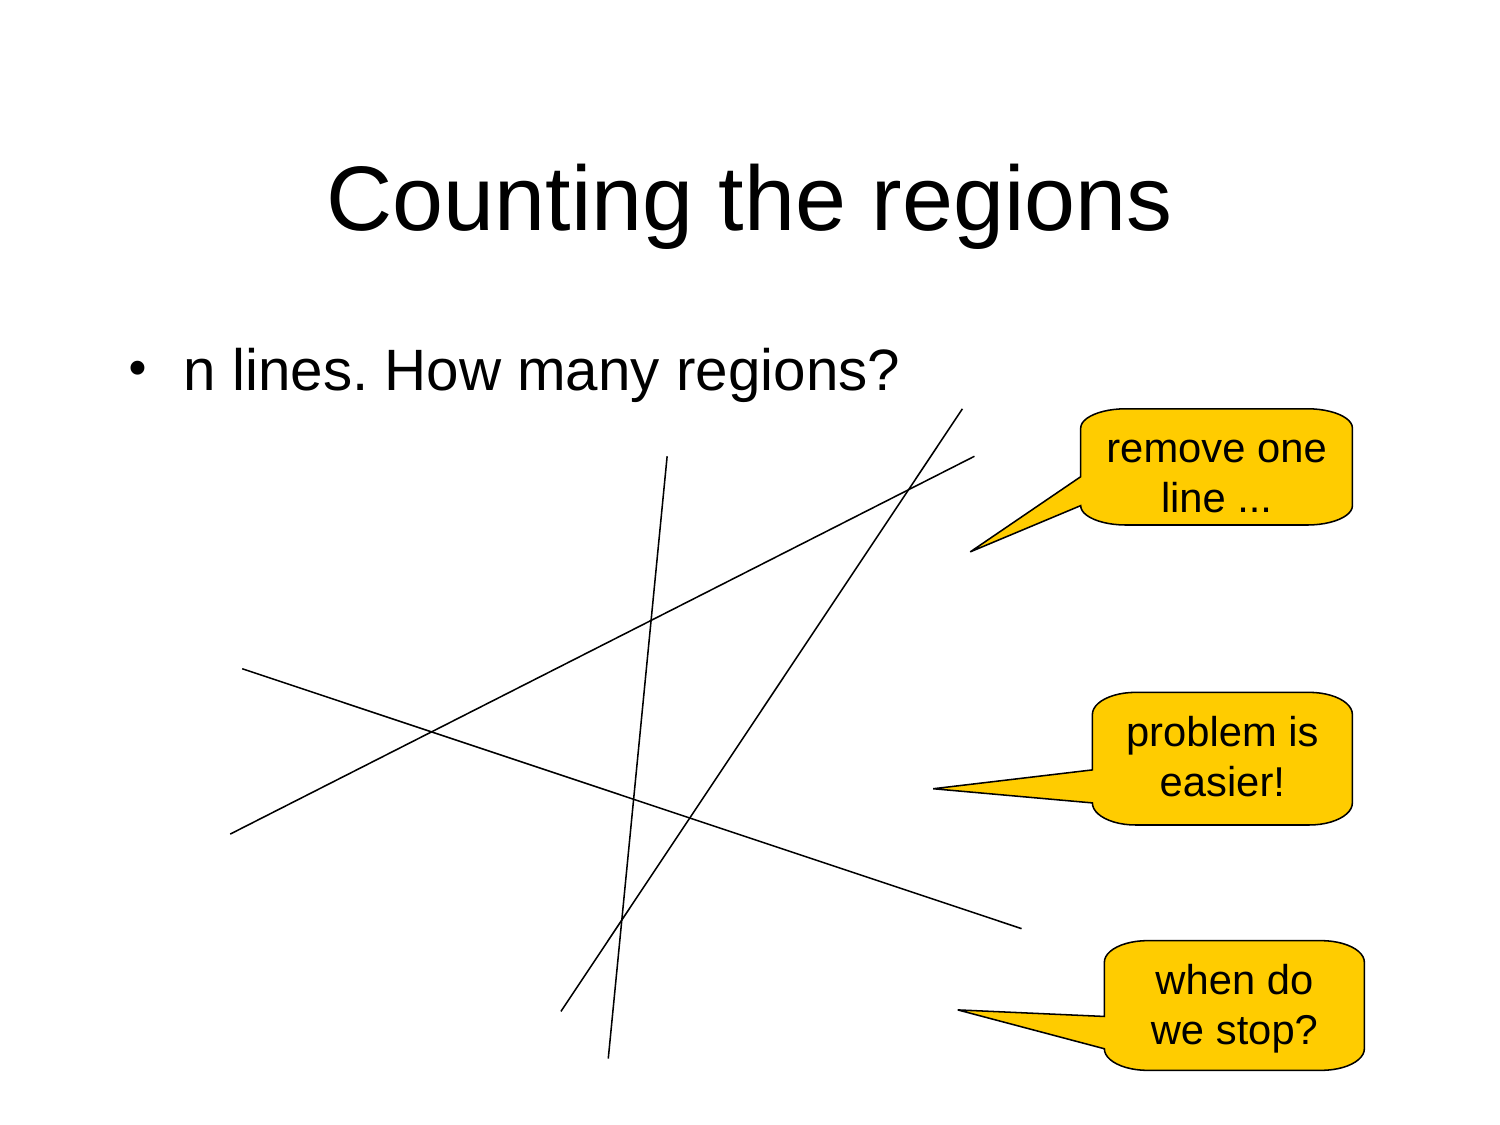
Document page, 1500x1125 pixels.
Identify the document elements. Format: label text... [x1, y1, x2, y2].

list n lines. How many regions? [624, 801, 687, 913]
text_box problem is easier! [933, 692, 1353, 826]
list n lines. How many regions? [571, 926, 620, 1000]
title Counting the regions [112, 99, 1388, 288]
list n lines. How many regions? [112, 324, 1388, 1000]
list n lines. How many regions? [635, 494, 904, 816]
text_box remove one line ... [970, 408, 1353, 552]
text_box when do we stop? [957, 940, 1365, 1071]
list n lines. How many regions? [435, 623, 649, 797]
